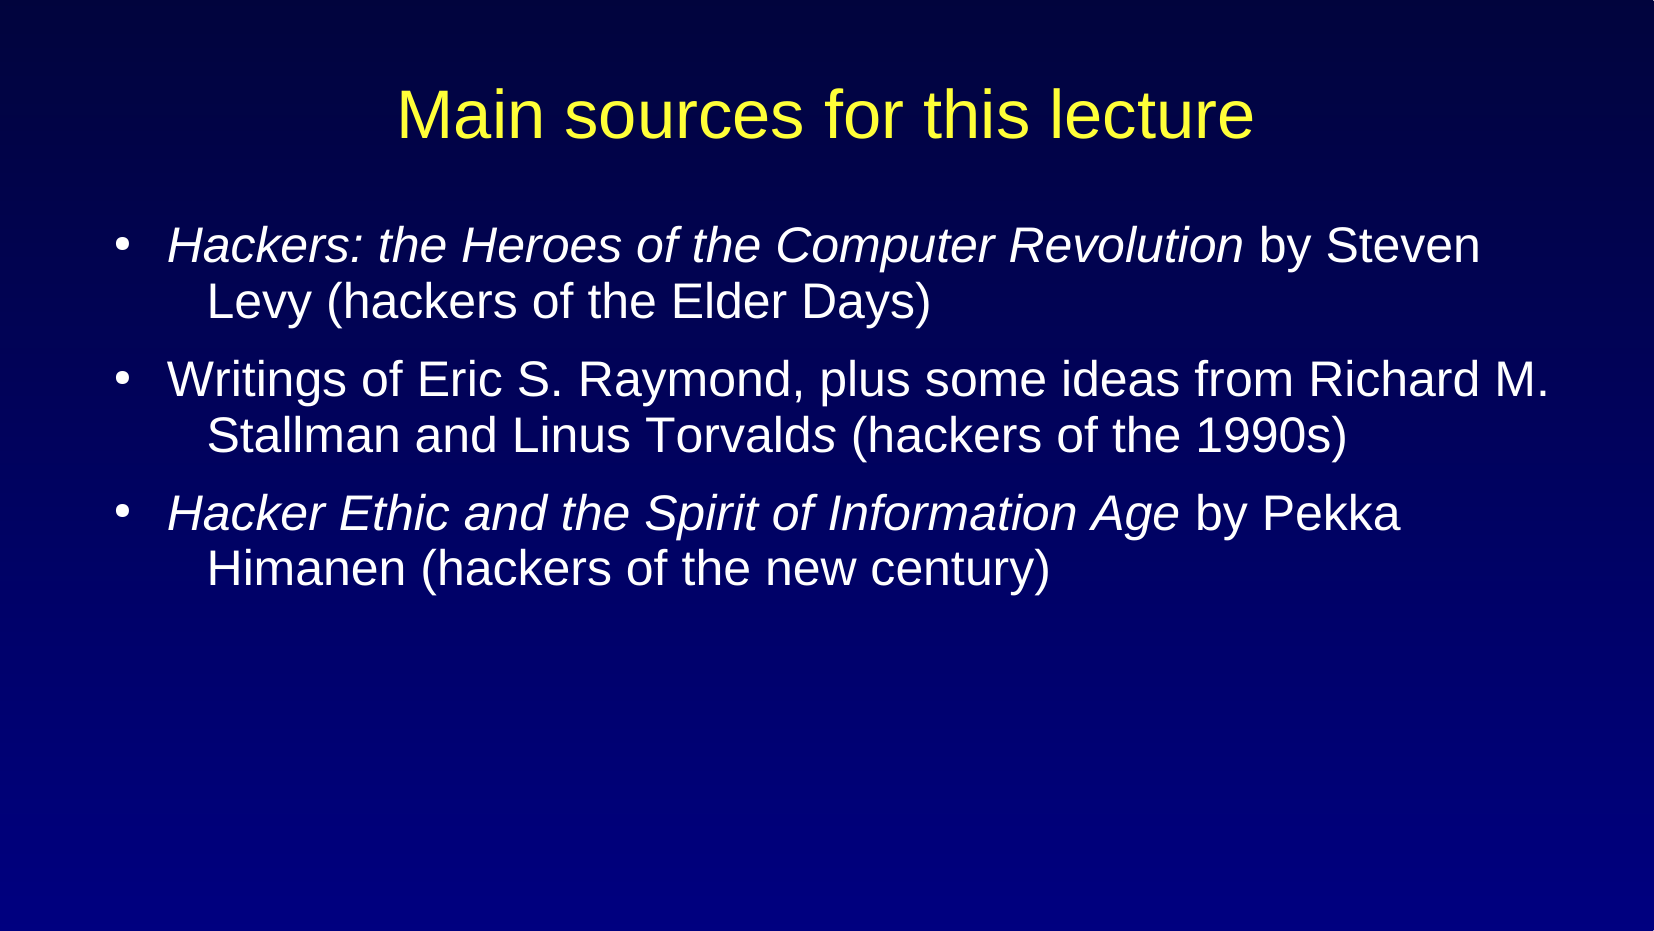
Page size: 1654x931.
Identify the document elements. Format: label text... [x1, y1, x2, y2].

title Main sources for this lecture [82, 37, 1571, 193]
list Hackers: the Heroes of the Computer Revolution by Steven Levy (hackers of the Elder Days) Writings of Eric S. Raymond, plus some ideas from Richard M. Stallman and Linus Torvalds (hackers of the 1990s) Hacker Ethic and the Spirit of Information Age by Pekka Himanen (hackers of the new century) [82, 217, 1571, 758]
